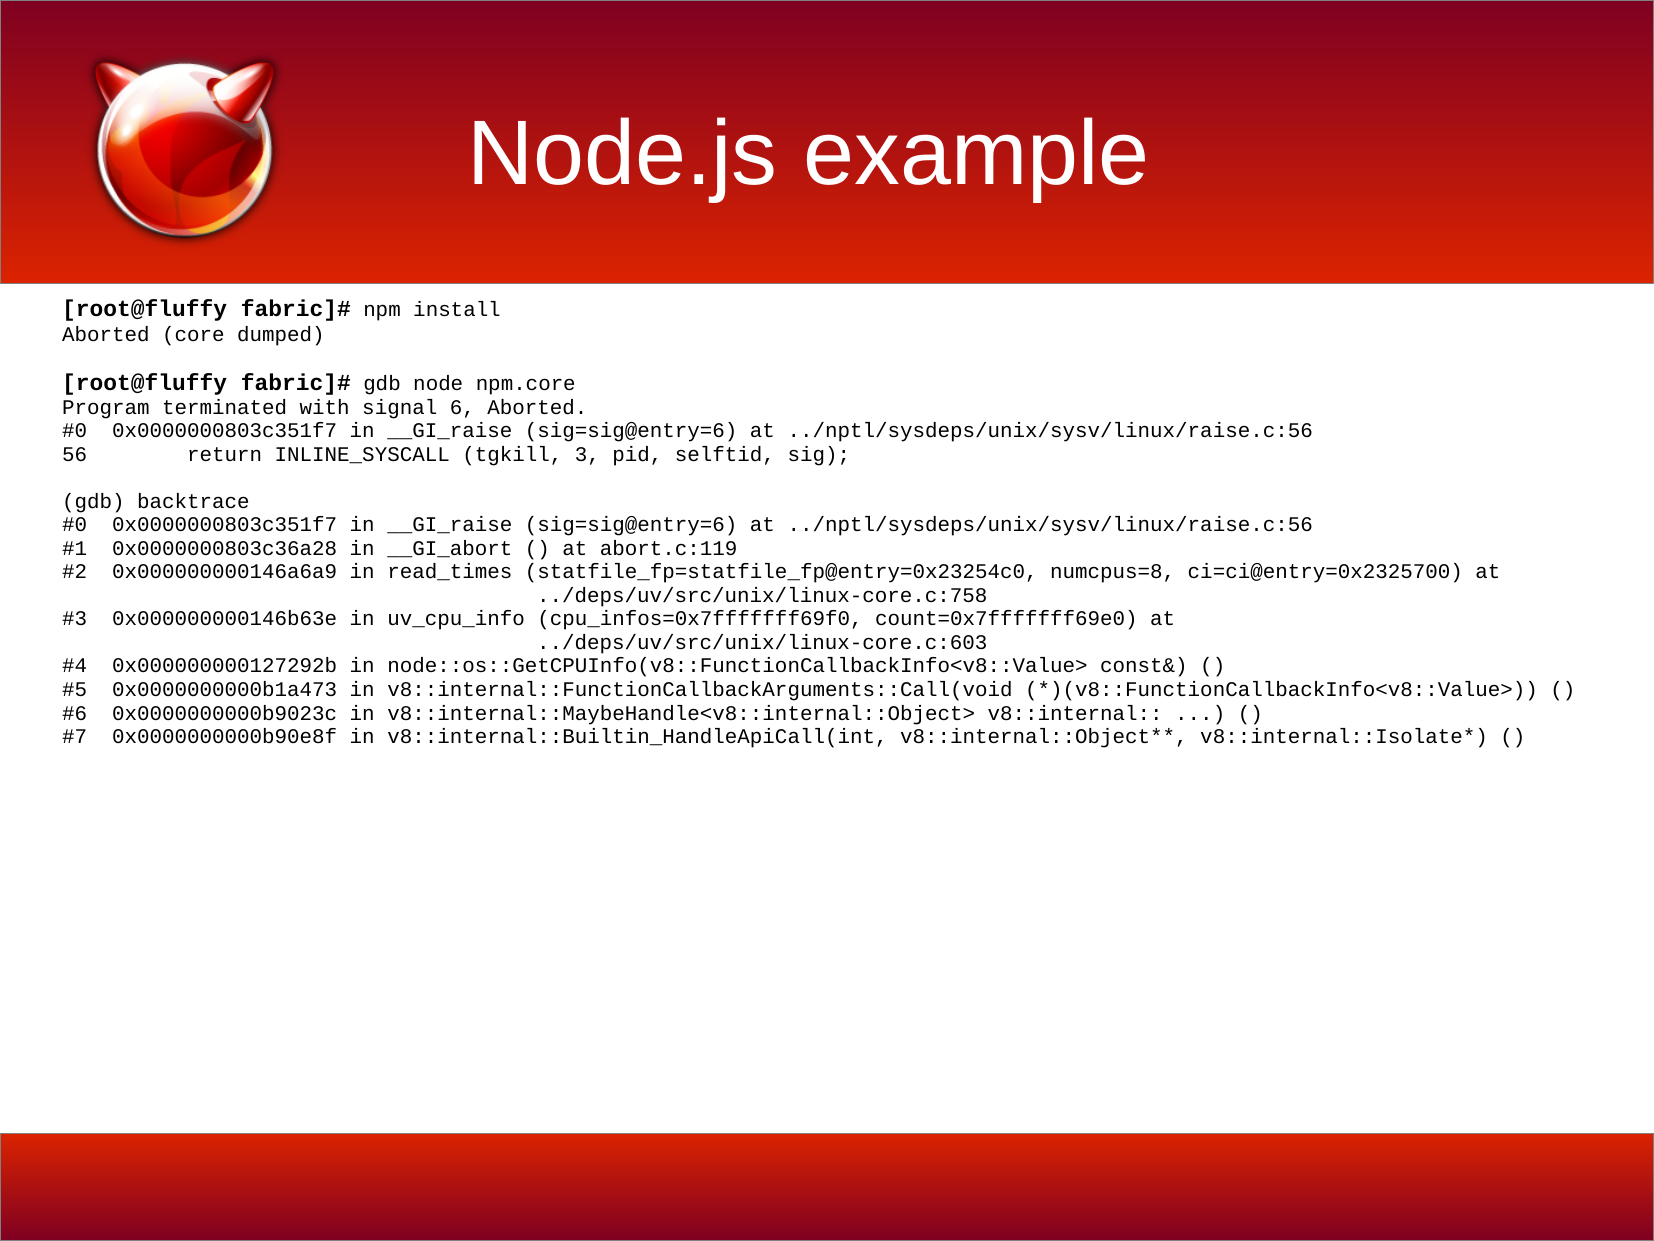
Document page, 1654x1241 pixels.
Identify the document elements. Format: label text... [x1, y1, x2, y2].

text_box [root@fluffy fabric]# npm install Aborted (core dumped) [root@fluffy fabric]# gdb node npm.core Program terminated with signal 6, Aborted. #0 0x0000000803c351f7 in __GI_raise (sig=sig@entry=6) at ../nptl/sysdeps/unix/sysv/linux/raise.c:56 56 return INLINE_SYSCALL (tgkill, 3, pid, selftid, sig); (gdb) backtrace #0 0x0000000803c351f7 in __GI_raise (sig=sig@entry=6) at ../nptl/sysdeps/unix/sysv/linux/raise.c:56 #1 0x0000000803c36a28 in __GI_abort () at abort.c:119 #2 0x000000000146a6a9 in read_times (statfile_fp=statfile_fp@entry=0x23254c0, numcpus=8, ci=ci@entry=0x2325700) at ../deps/uv/src/unix/linux-core.c:758 #3 0x000000000146b63e in uv_cpu_info (cpu_infos=0x7fffffff69f0, count=0x7fffffff69e0) at ../deps/uv/src/unix/linux-core.c:603 #4 0x000000000127292b in node::os::GetCPUInfo(v8::FunctionCallbackInfo<v8::Value> const&) () #5 0x0000000000b1a473 in v8::internal::FunctionCallbackArguments::Call(void (*)(v8::FunctionCallbackInfo<v8::Value>)) () #6 0x0000000000b9023c in v8::internal::MaybeHandle<v8::internal::Object> v8::internal:: ...) () #7 0x0000000000b90e8f in v8::internal::Builtin_HandleApiCall(int, v8::internal::Object**, v8::internal::Isolate*) () [47, 290, 1607, 839]
title Node.js example [82, 49, 1536, 257]
